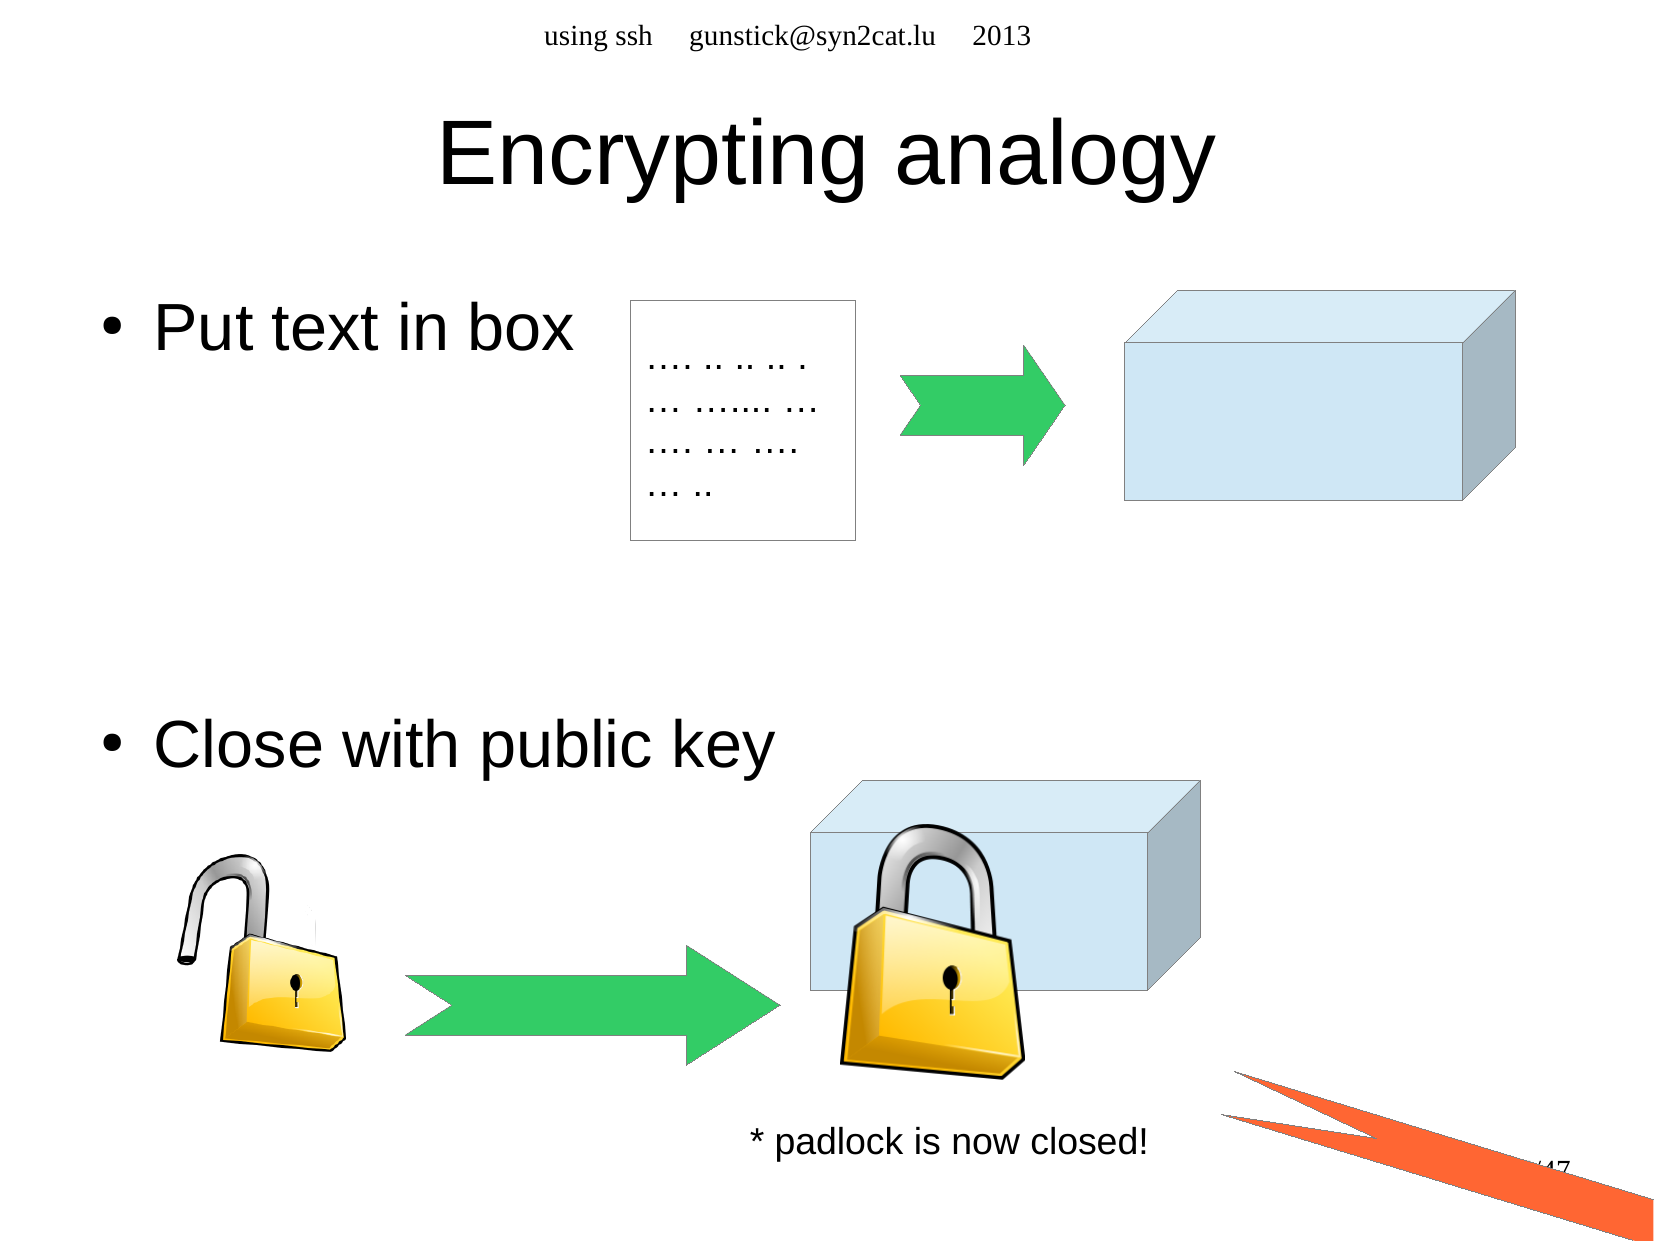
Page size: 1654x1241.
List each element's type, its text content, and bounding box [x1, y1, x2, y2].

text_box [1221, 1071, 1654, 1241]
text_box * padlock is now closed! [735, 1113, 1164, 1171]
text_box [1124, 290, 1516, 501]
text_box [900, 345, 1066, 466]
text_box [405, 945, 781, 1066]
text_box …. .. .. .. . … ….... … …. … …. … .. [630, 300, 856, 541]
title Encrypting analogy [82, 49, 1571, 257]
list Put text in box Close with public key [82, 290, 1538, 1010]
picture [177, 854, 346, 1052]
picture [840, 824, 1025, 1081]
